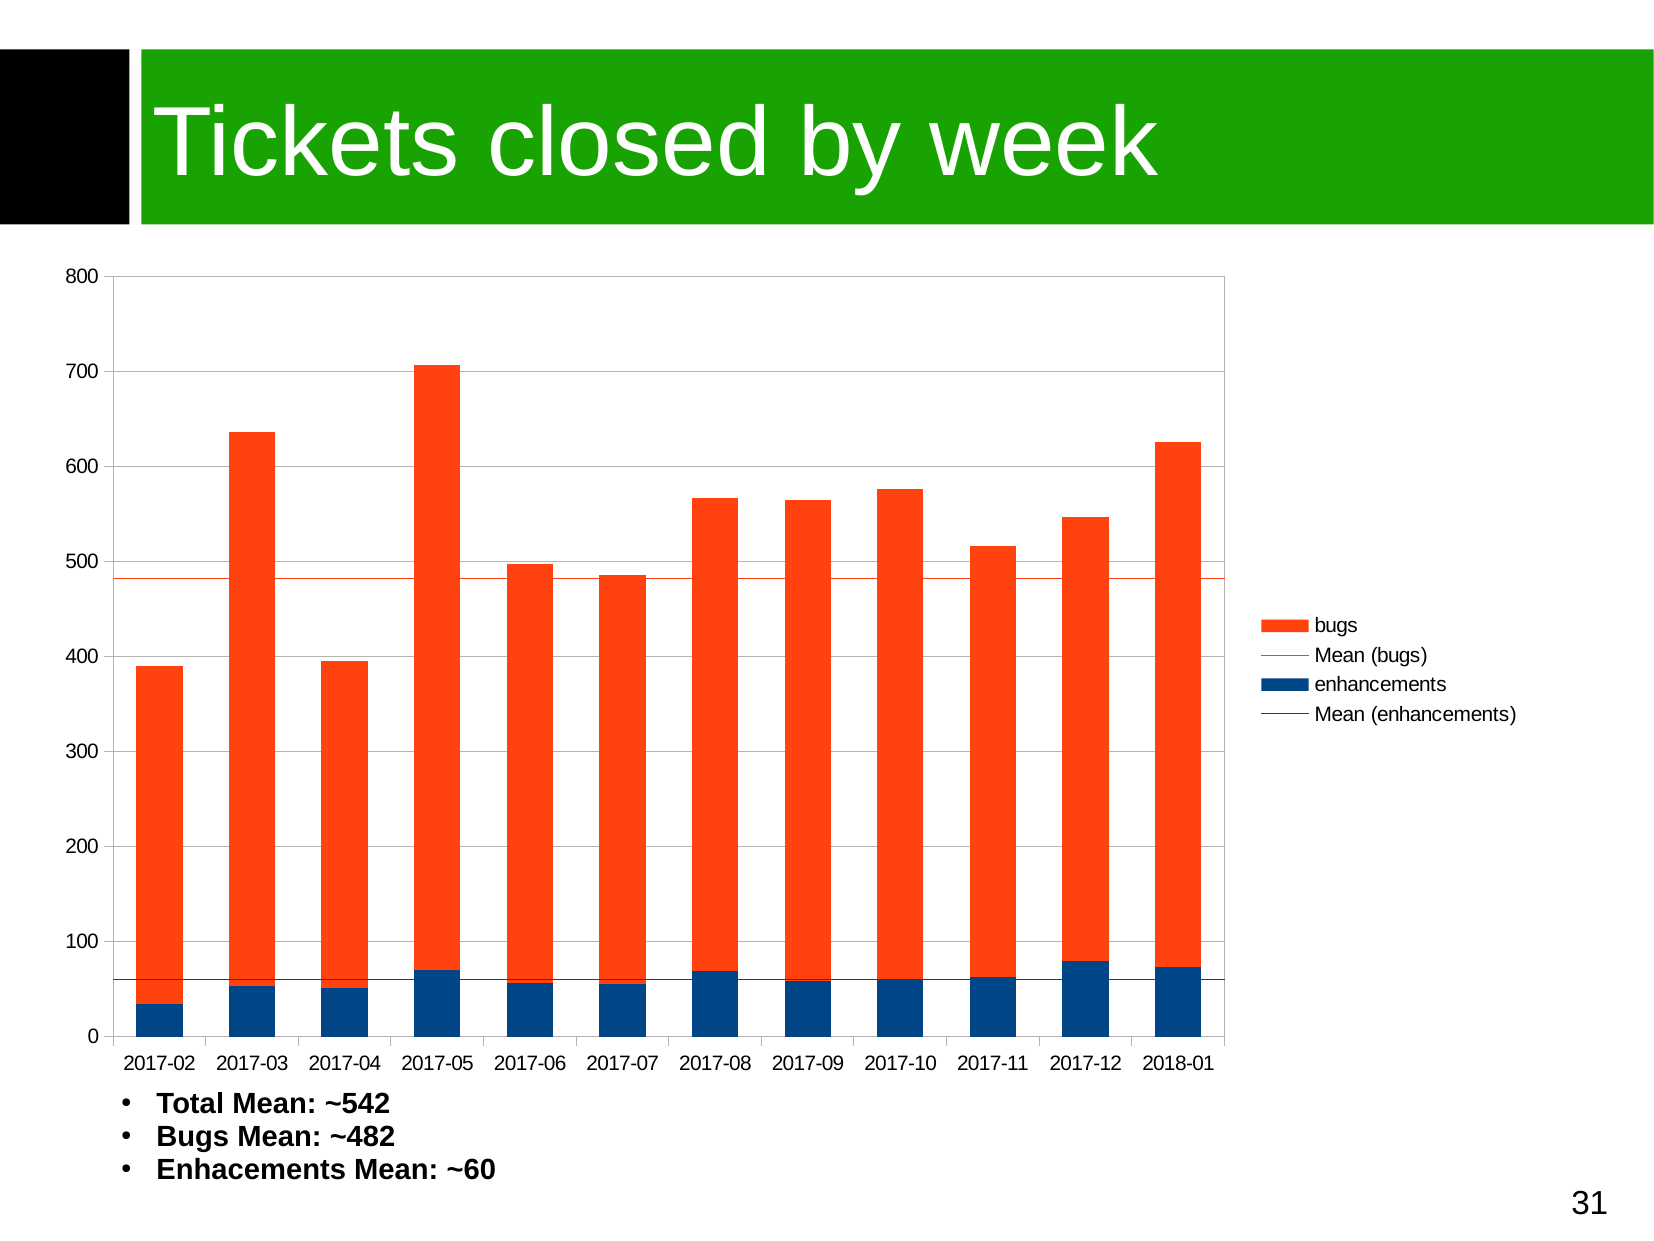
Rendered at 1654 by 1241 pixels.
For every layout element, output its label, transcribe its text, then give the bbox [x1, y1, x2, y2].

chart [35, 248, 1536, 1092]
title Tickets closed by week [152, 72, 1654, 211]
text_box Total Mean: ~542 Bugs Mean: ~482 Enhacements Mean: ~60 [106, 1092, 532, 1193]
